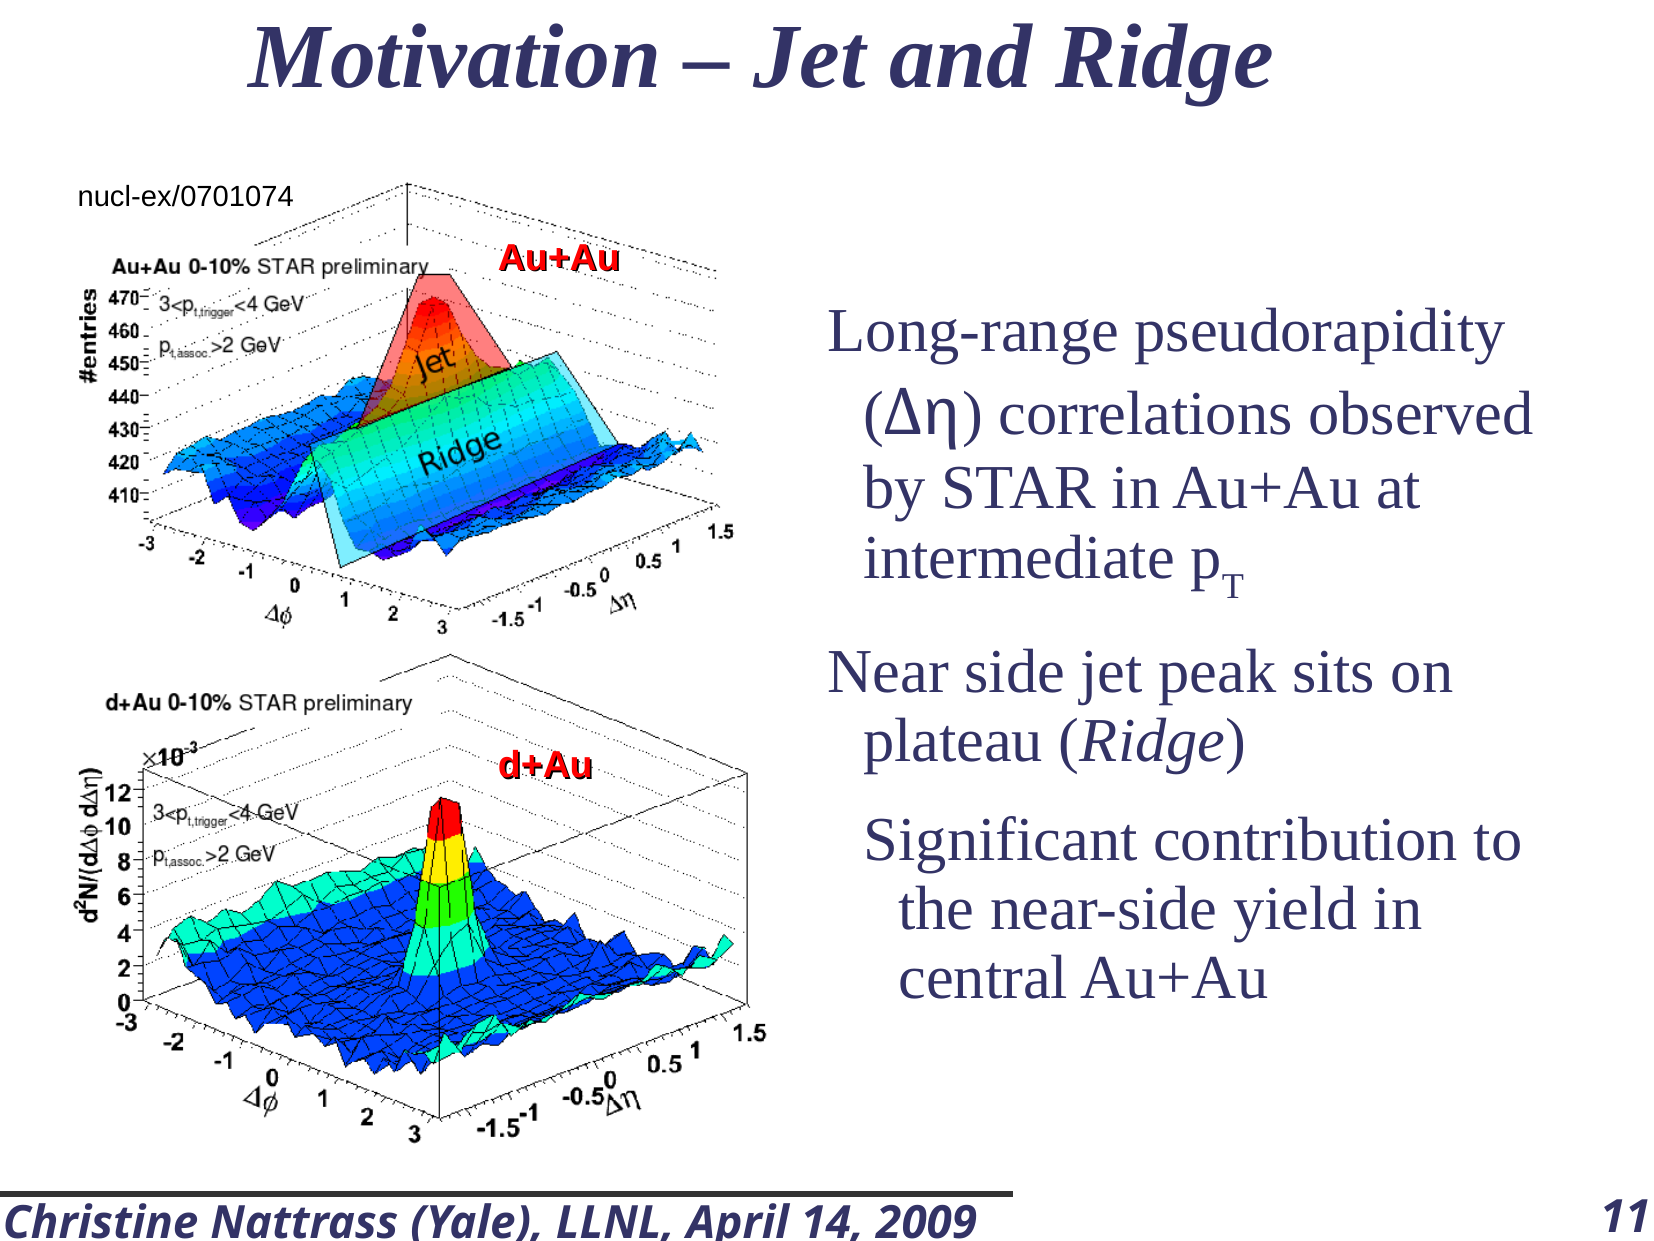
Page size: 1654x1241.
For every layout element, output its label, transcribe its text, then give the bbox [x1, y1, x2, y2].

text_box d+Au [483, 736, 671, 795]
text_box Au+Au [483, 228, 671, 288]
text_box nucl-ex/0701074 [62, 176, 636, 227]
list Long-range pseudorapidity (Δη) correlations observed by STAR in Au+Au at intermediate pT Near side jet peak sits on plateau (Ridge)‏ Significant contribution to the near-side yield in central Au+Au [793, 295, 1577, 1241]
picture [72, 130, 794, 1175]
title Motivation – Jet and Ridge [11, 0, 1512, 113]
